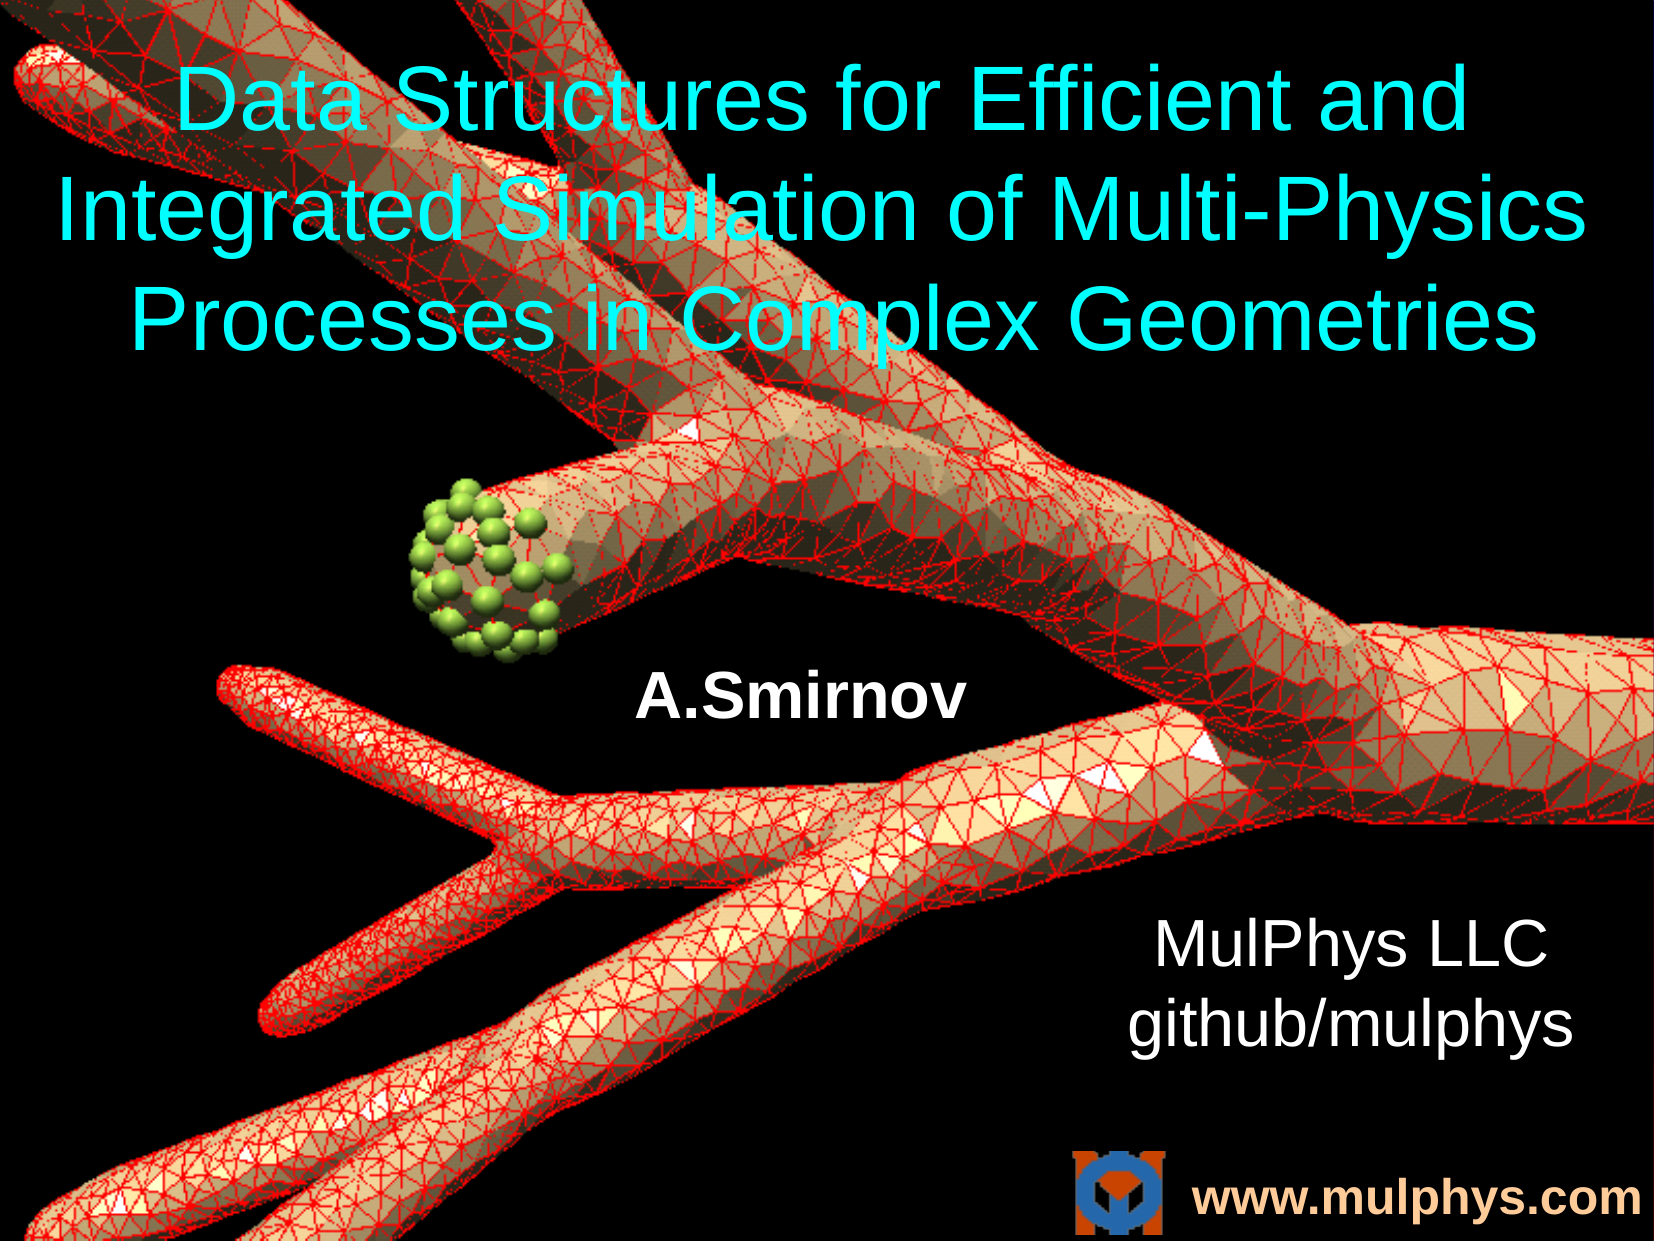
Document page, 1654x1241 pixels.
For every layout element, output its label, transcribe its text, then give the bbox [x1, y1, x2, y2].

text_box MulPhys LLC github/mulphys [1127, 899, 1576, 1060]
text_box www.mulphys.com [1191, 1164, 1644, 1225]
text_box A.Smirnov [634, 652, 968, 733]
picture [0, 0, 1654, 1241]
title Data Structures for Efficient and Integrated Simulation of Multi-Physics Processes in Complex Geometries [51, 6, 1595, 402]
